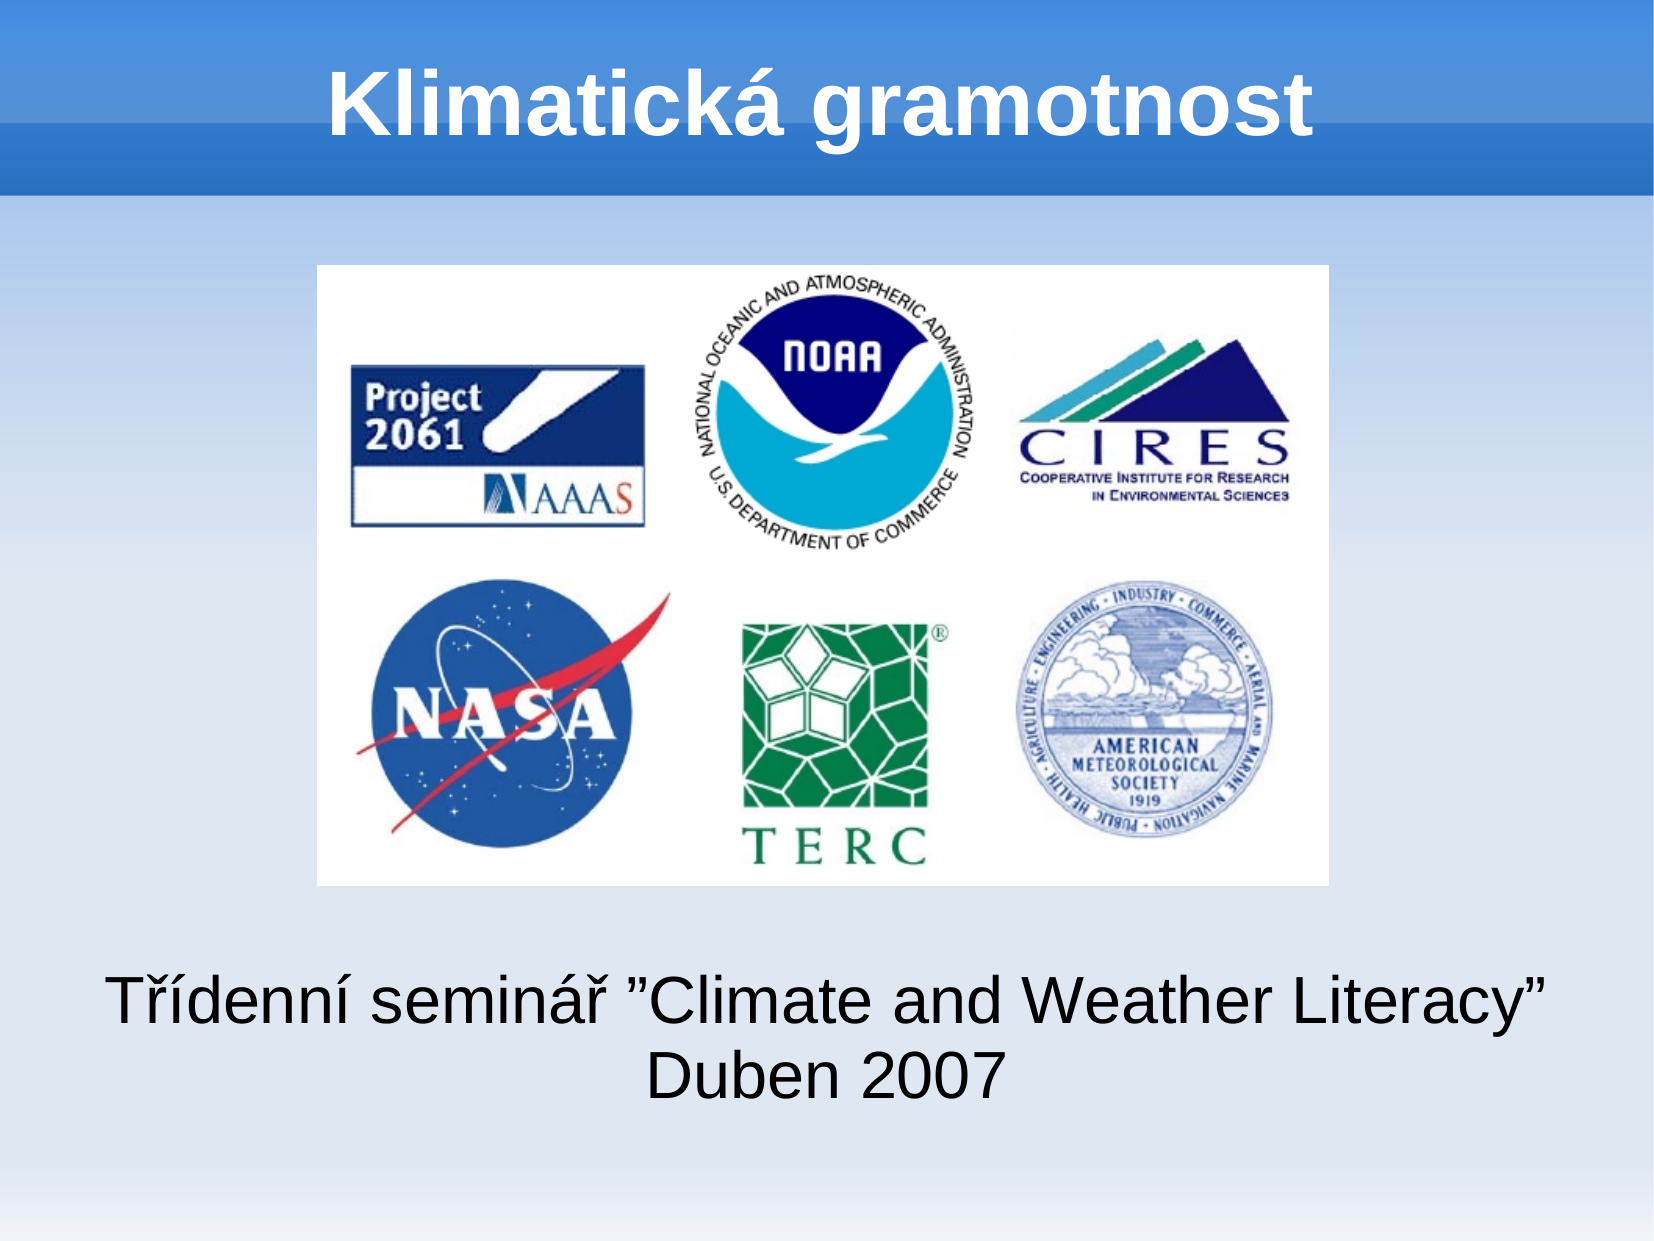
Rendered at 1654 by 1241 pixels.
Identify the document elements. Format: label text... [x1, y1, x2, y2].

picture [0, 0, 1654, 1241]
title Klimatická gramotnost [76, 0, 1565, 208]
subtitle Třídenní seminář ”Climate and Weather Literacy” Duben 2007 [82, 963, 1571, 1113]
